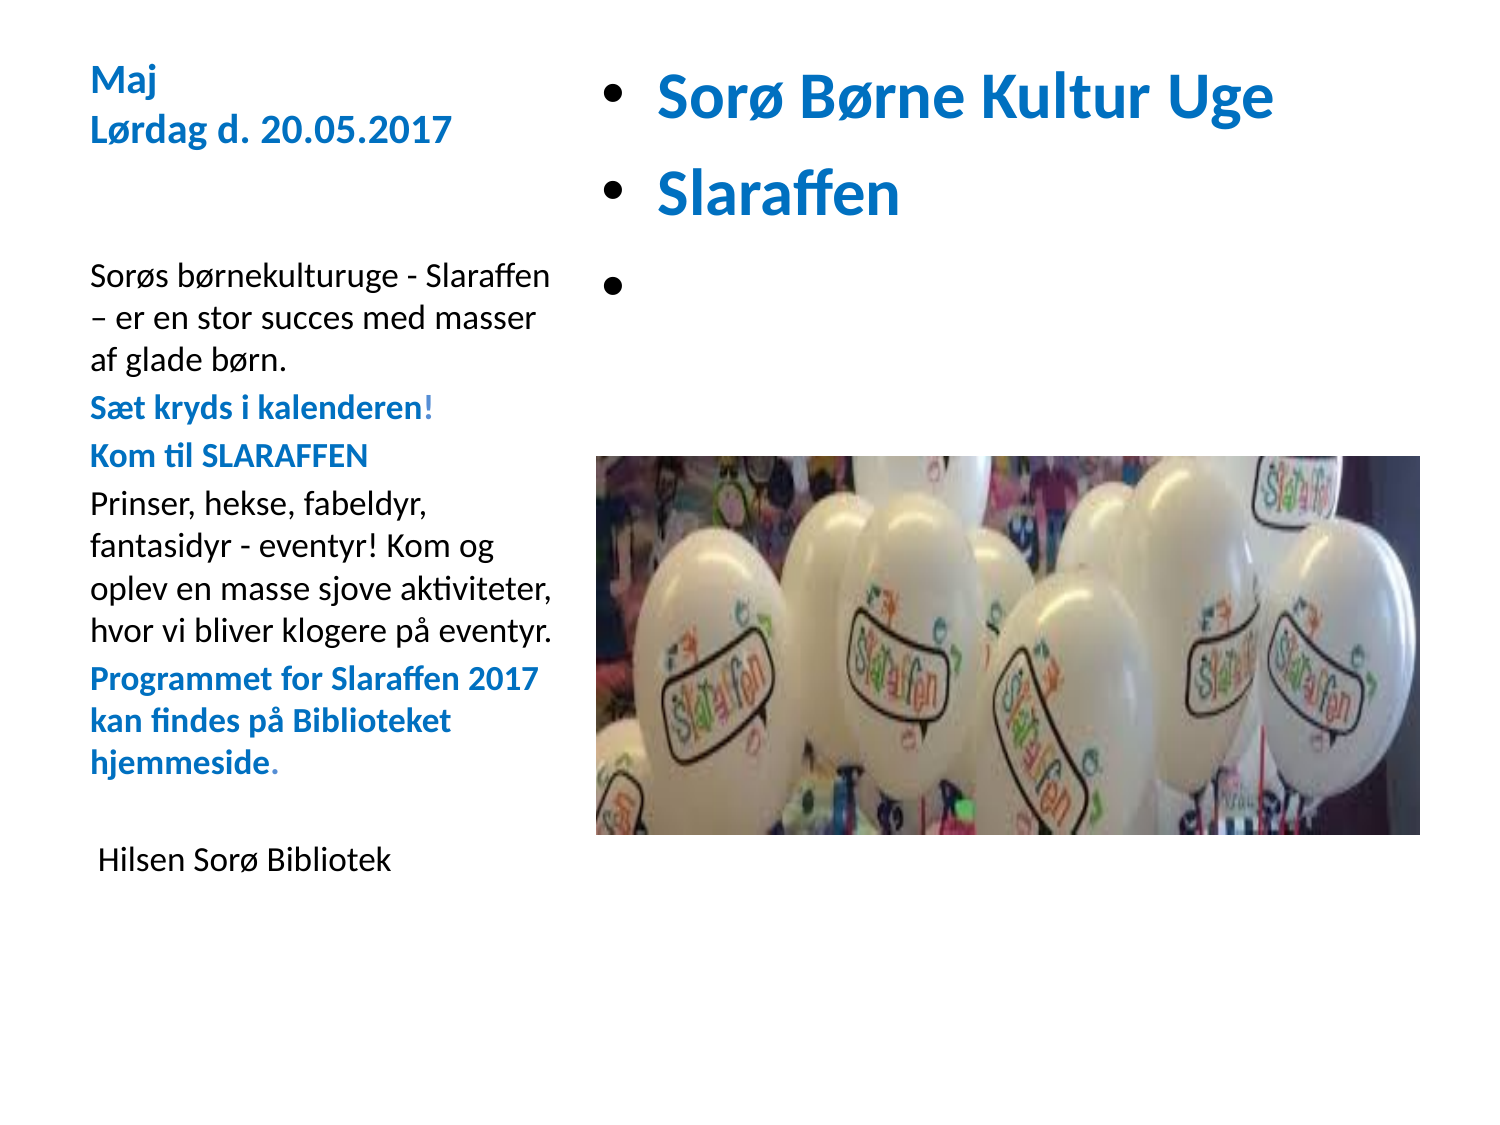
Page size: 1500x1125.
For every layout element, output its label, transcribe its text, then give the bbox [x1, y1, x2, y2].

list Sorøs børnekulturuge - Slaraffen – er en stor succes med masser af glade børn. Sæt kryds i kalenderen! Kom til SLARAFFEN Prinser, hekse, fabeldyr, fantasidyr - eventyr! Kom og oplev en masse sjove aktiviteter, hvor vi bliver klogere på eventyr. Programmet for Slaraffen 2017 kan findes på Biblioteket hjemmeside. Hilsen Sorø Bibliotek [75, 196, 569, 1093]
list Sorø Børne Kultur Uge Slaraffen [586, 44, 1426, 1005]
title Maj Lørdag d. 20.05.2017 [75, 44, 569, 196]
picture [596, 456, 1420, 835]
